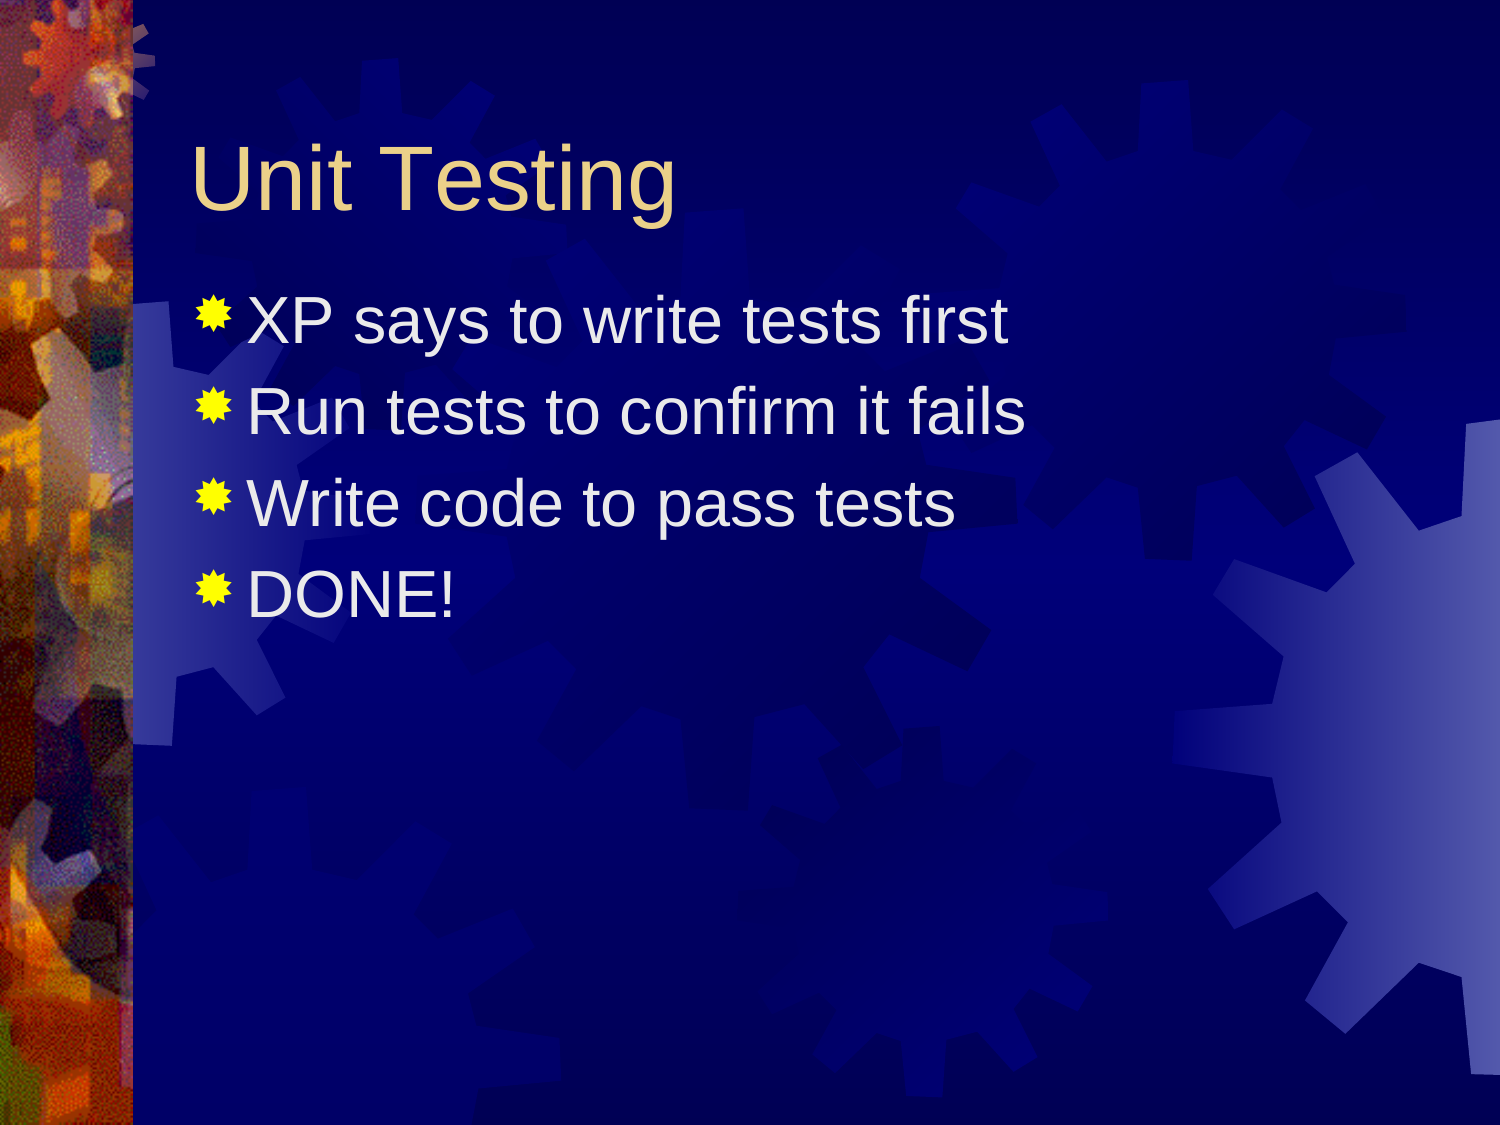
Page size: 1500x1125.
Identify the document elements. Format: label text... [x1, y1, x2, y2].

list XP says to write tests first Run tests to confirm it fails Write code to pass tests DONE! [174, 275, 1450, 951]
picture [0, 0, 133, 1125]
title Unit Testing [174, 49, 1450, 238]
